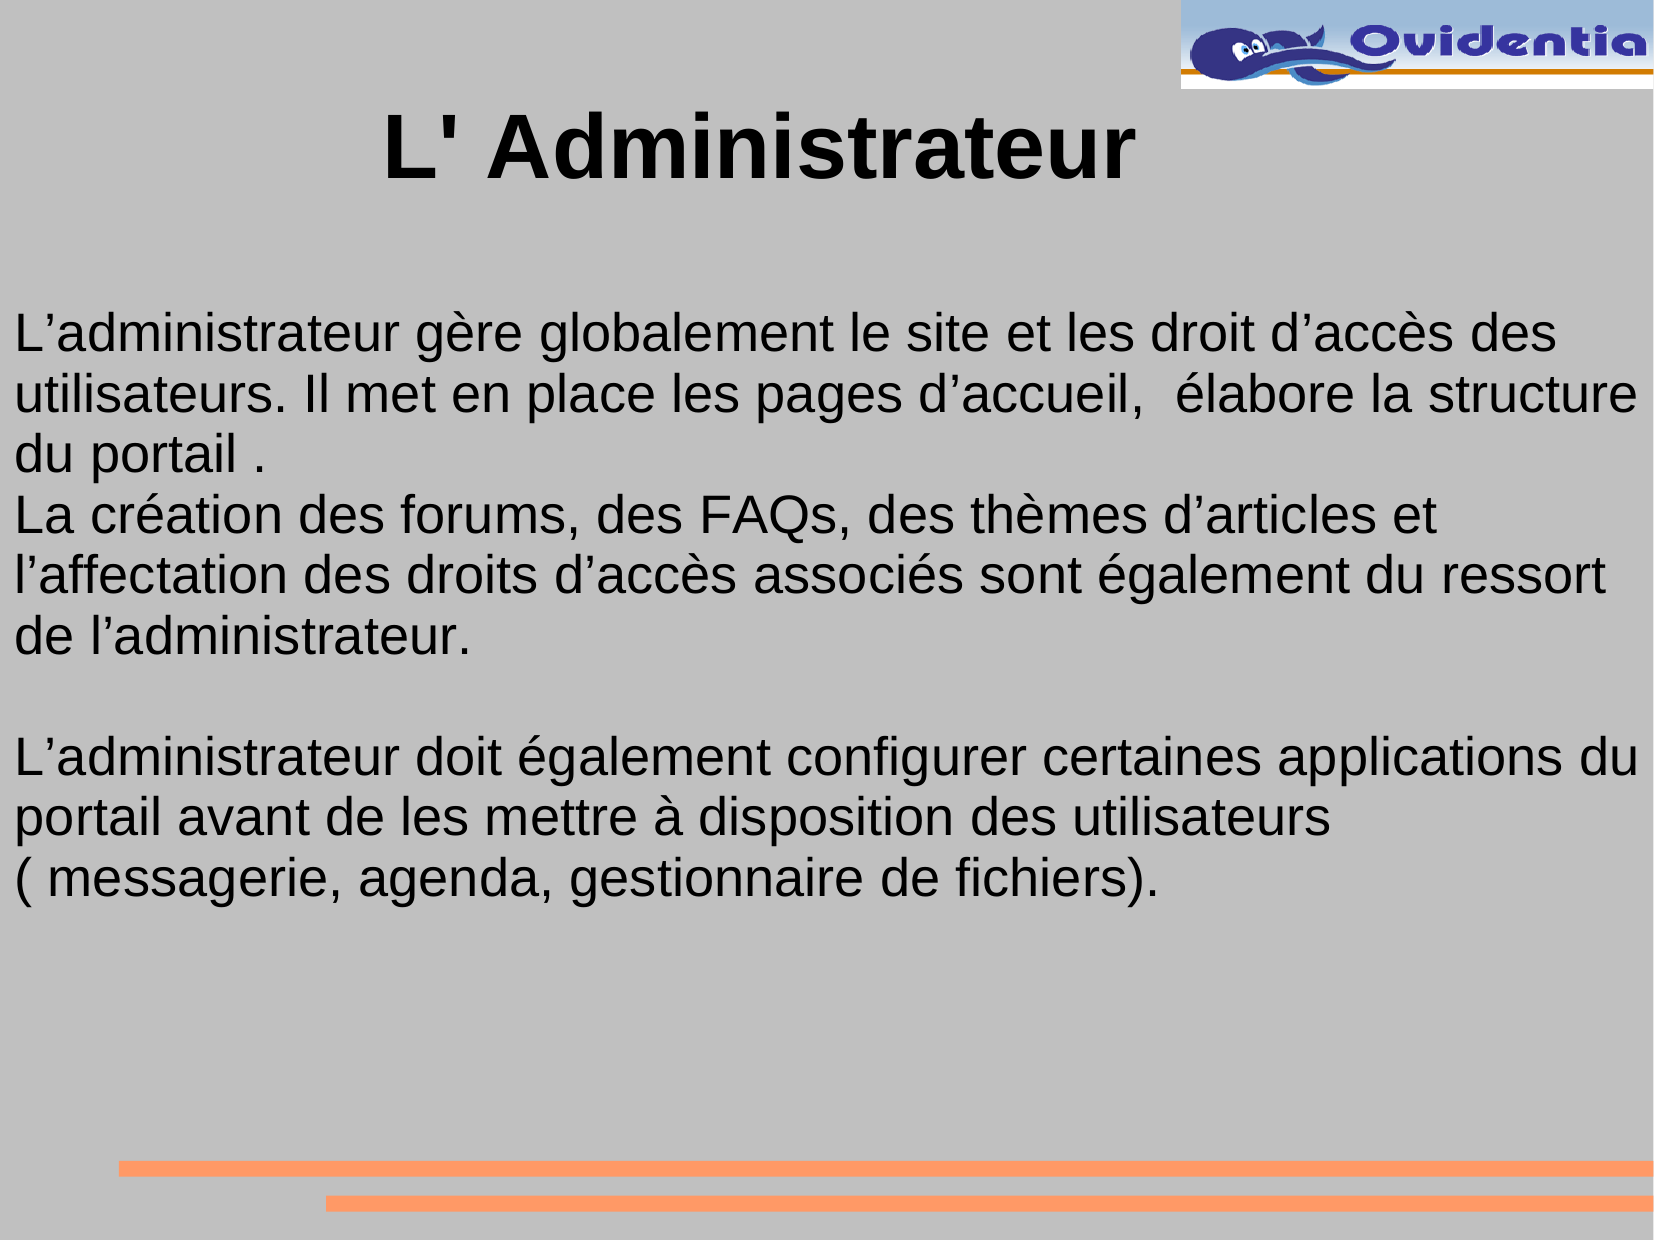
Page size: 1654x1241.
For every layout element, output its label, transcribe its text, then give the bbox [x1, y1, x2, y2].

picture [1181, 0, 1654, 89]
text_box L' Administrateur [368, 88, 1241, 206]
text_box L’administrateur gère globalement le site et les droit d’accès des utilisateurs. Il met en place les pages d’accueil, élabore la structure du portail . La création des forums, des FAQs, des thèmes d’articles et l’affectation des droits d’accès associés sont également du ressort de l’administrateur. L’administrateur doit également configurer certaines applications du portail avant de les mettre à disposition des utilisateurs ( messagerie, agenda, gestionnaire de fichiers). [0, 295, 1654, 916]
